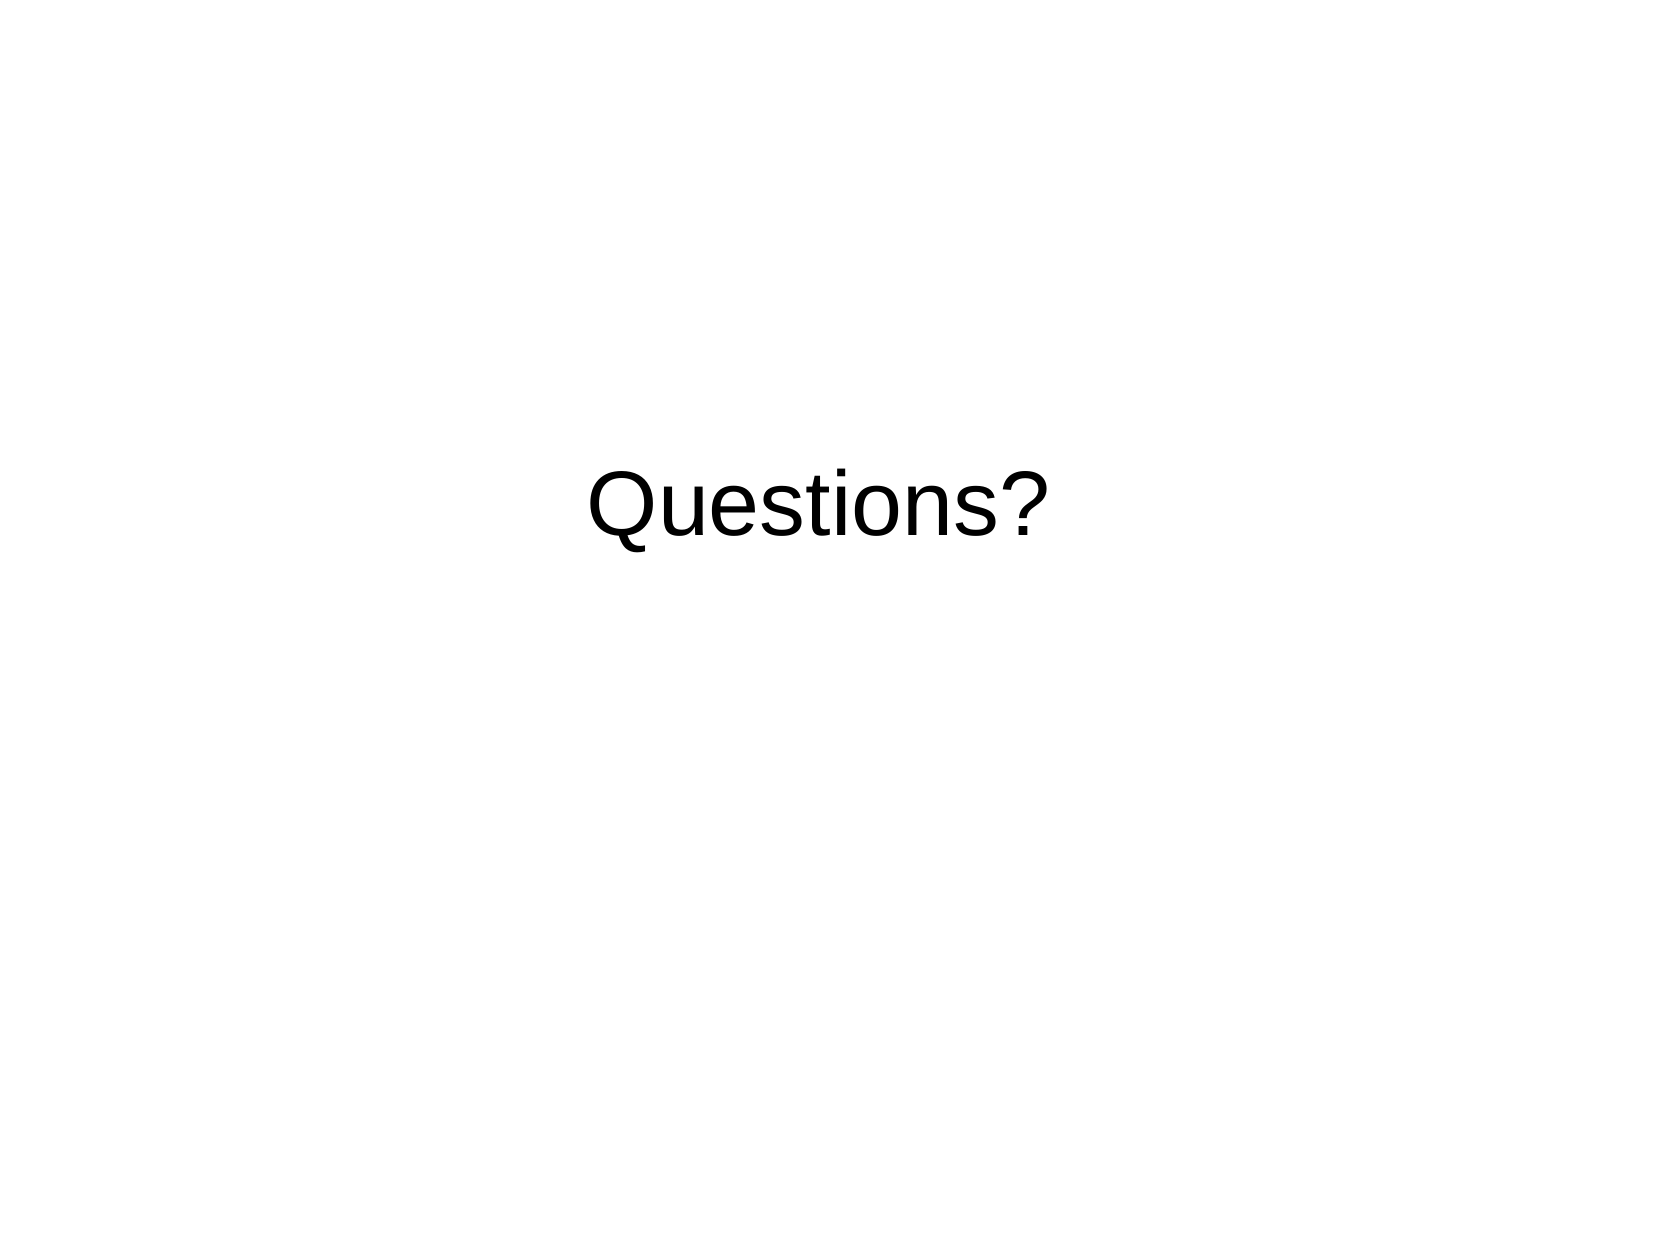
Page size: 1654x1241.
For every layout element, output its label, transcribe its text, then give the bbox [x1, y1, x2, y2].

title Questions? [75, 407, 1564, 601]
